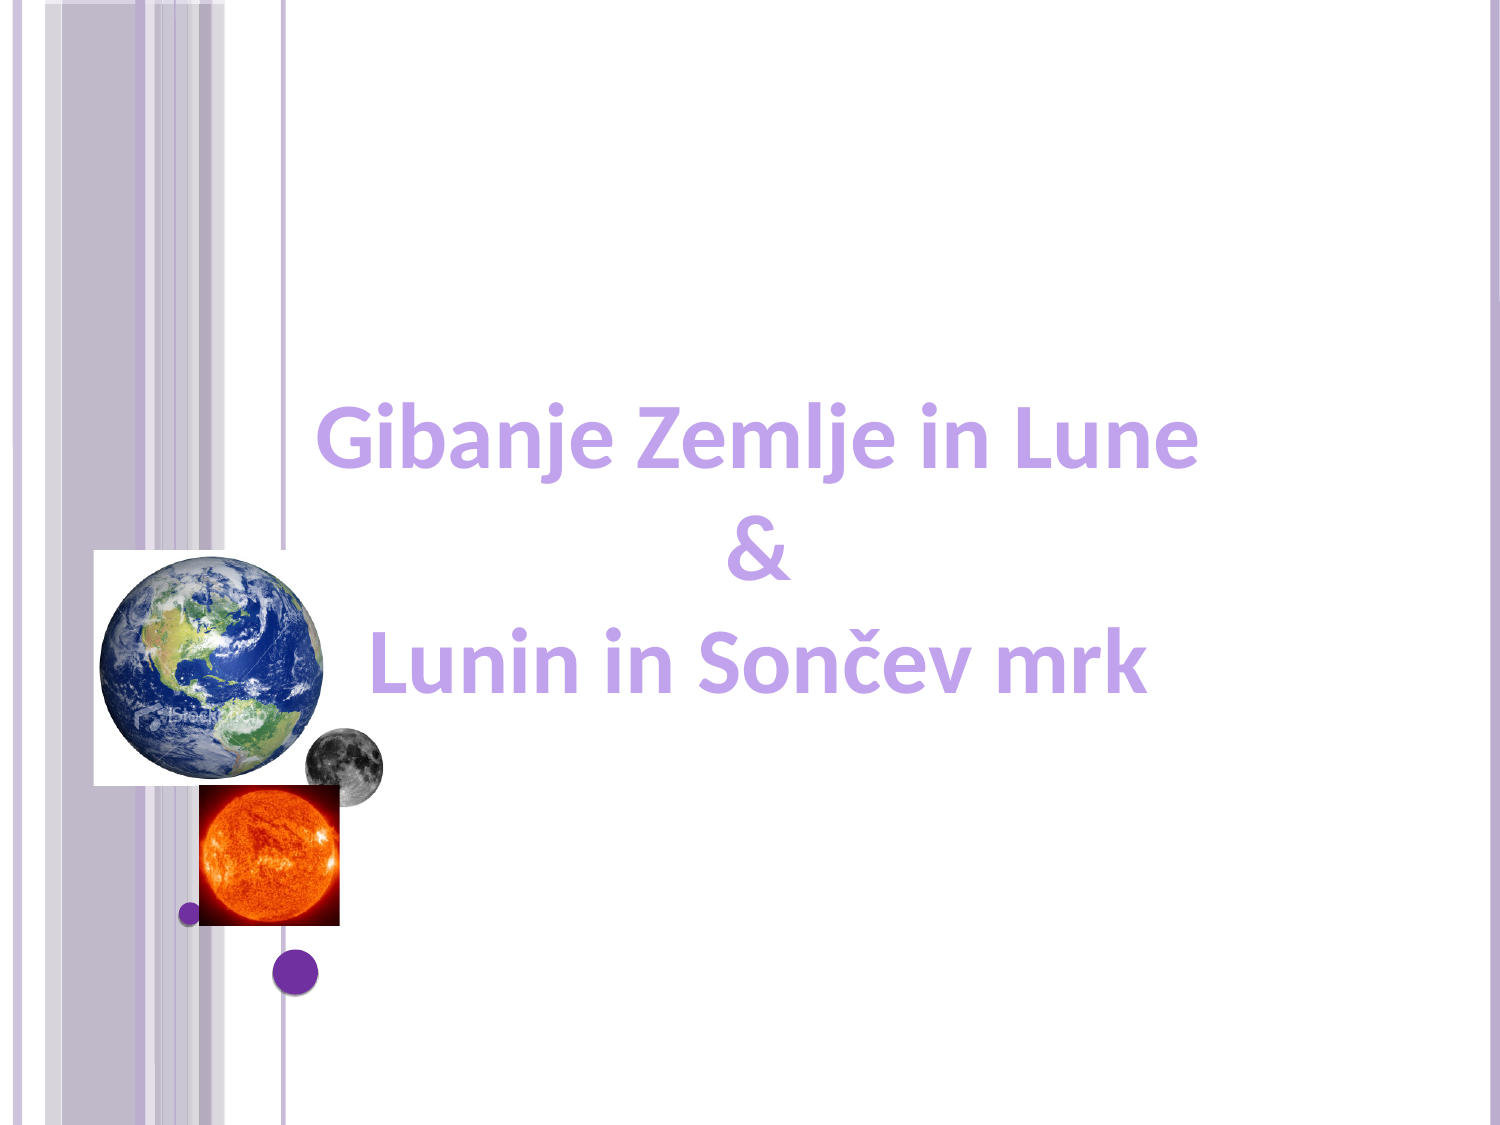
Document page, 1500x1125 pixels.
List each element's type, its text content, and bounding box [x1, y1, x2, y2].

title Gibanje Zemlje in Lune & Lunin in Sončev mrk [105, 351, 1411, 720]
picture [93, 550, 384, 926]
